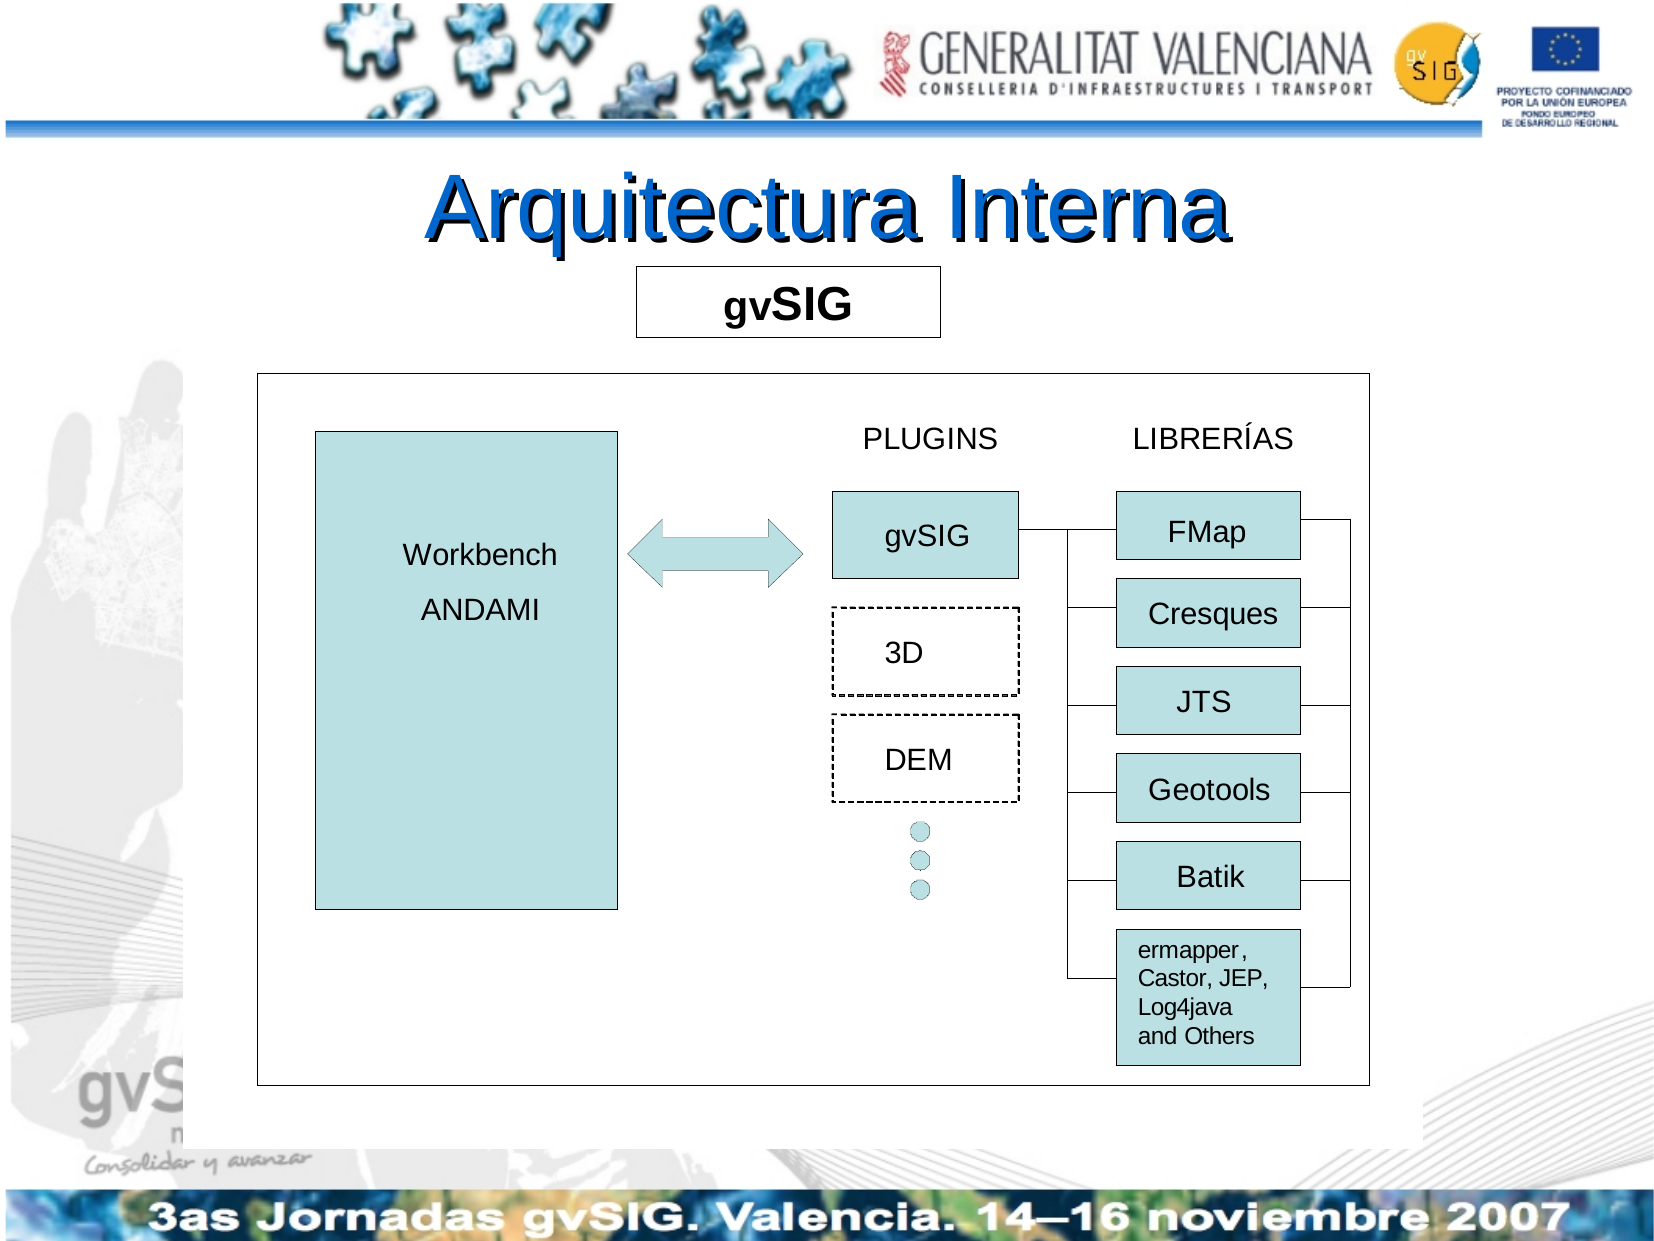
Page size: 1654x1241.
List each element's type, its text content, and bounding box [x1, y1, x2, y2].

picture [5, 2, 1654, 1241]
title Arquitectura Interna [121, 102, 1534, 311]
